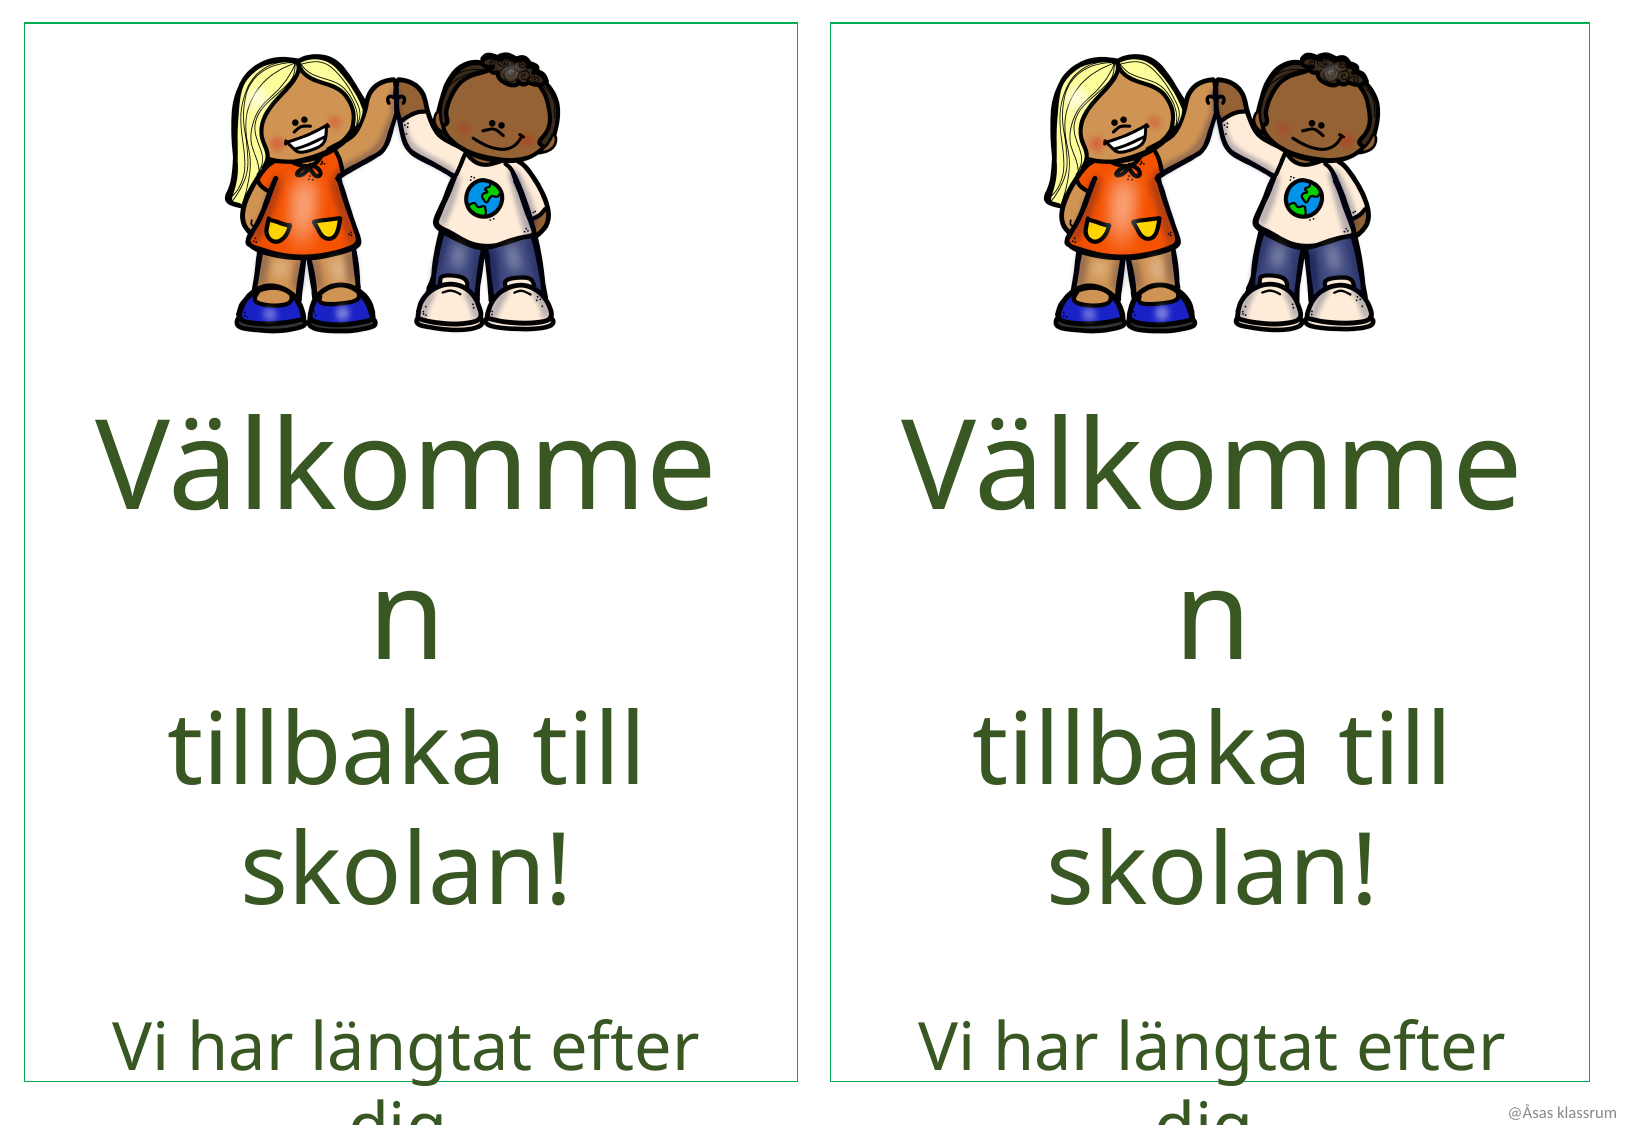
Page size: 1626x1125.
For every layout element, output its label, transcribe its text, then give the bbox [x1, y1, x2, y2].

picture [1041, 46, 1385, 338]
picture [222, 46, 565, 338]
text_box Välkommen tillbaka till skolan! Vi har längtat efter dig. Nu ska vi ha en spännande termin tillsammans. [74, 376, 740, 1069]
text_box Välkommen tillbaka till skolan! Vi har längtat efter dig. Nu ska vi ha en spännande termin tillsammans. [880, 376, 1546, 1069]
text_box [24, 22, 798, 1082]
text_box @Åsas klassrum [1288, 1081, 1625, 1125]
text_box [830, 22, 1590, 1082]
